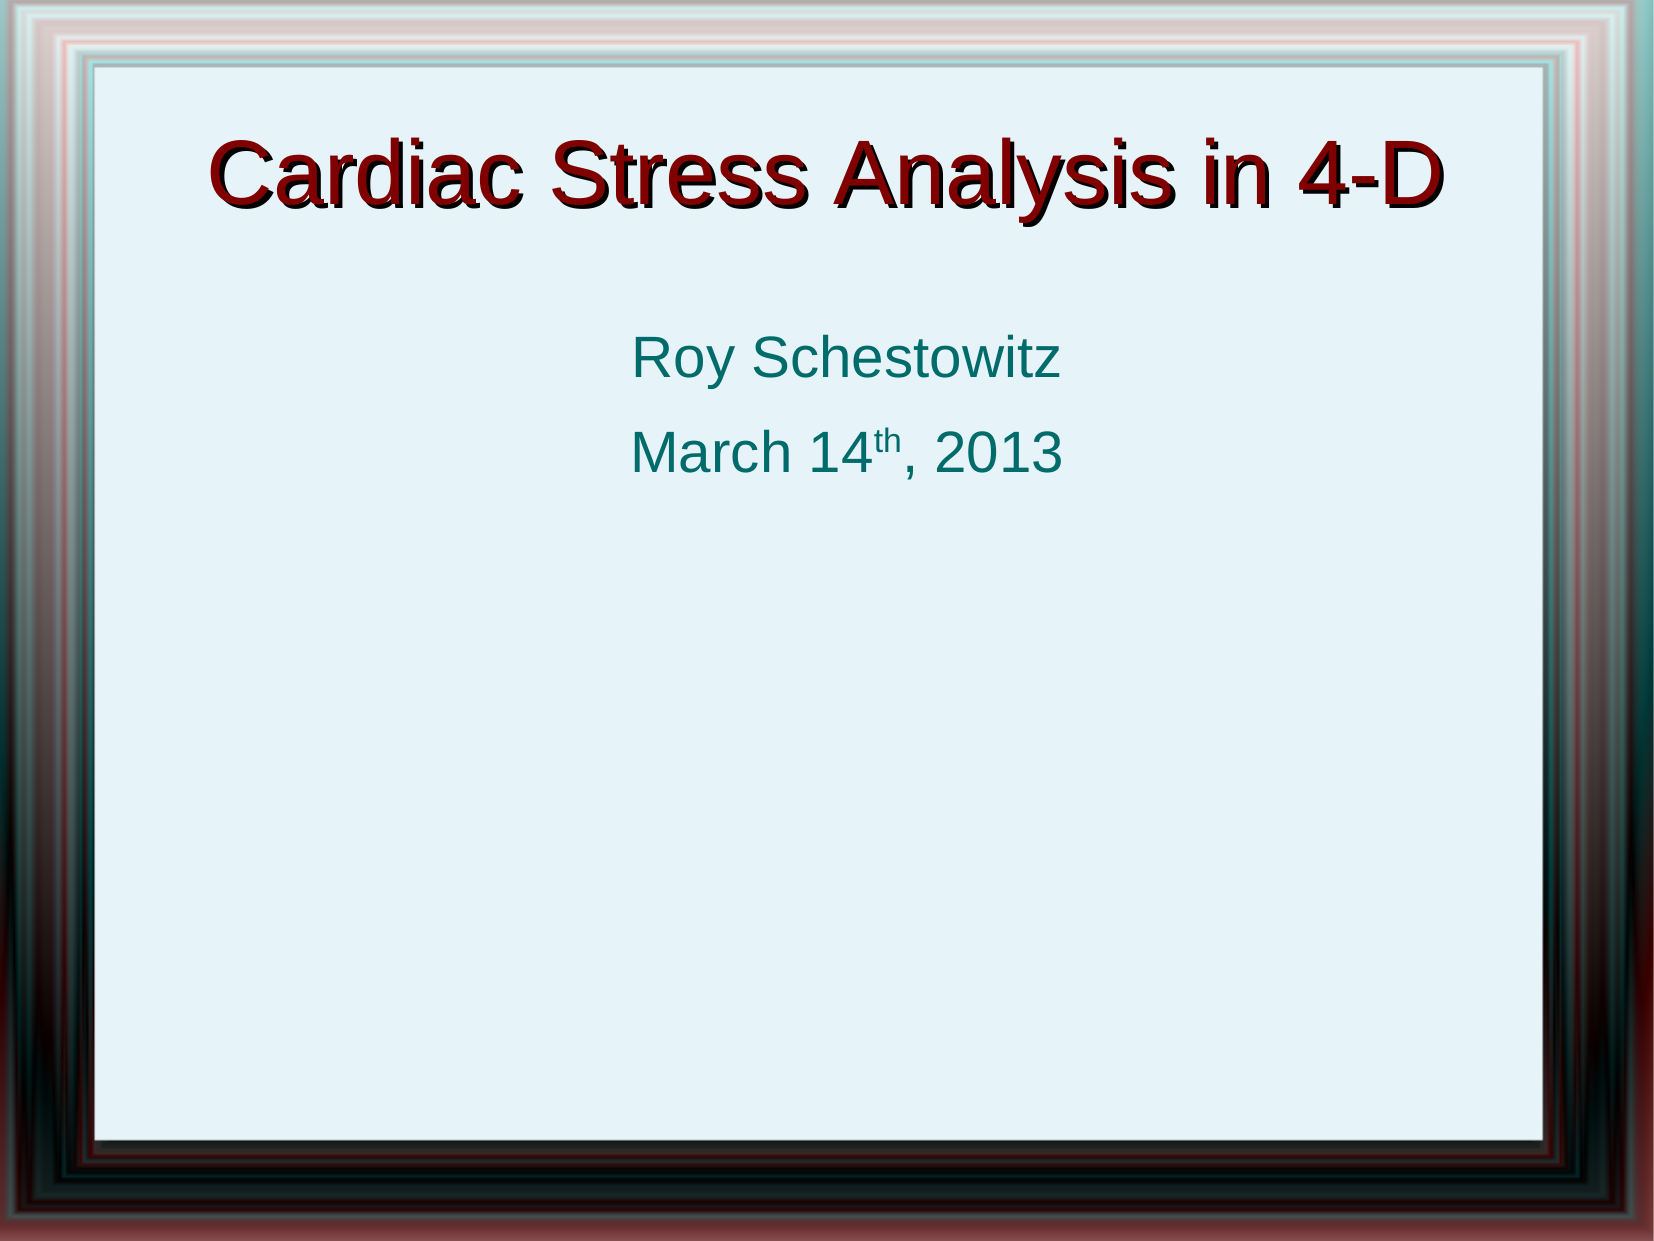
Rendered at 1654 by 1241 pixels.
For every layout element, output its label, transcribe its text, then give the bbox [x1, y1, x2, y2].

title Cardiac Stress Analysis in 4-D [118, 88, 1536, 257]
picture [0, 0, 1654, 1241]
list Roy Schestowitz March 14th, 2013 [118, 324, 1506, 1144]
